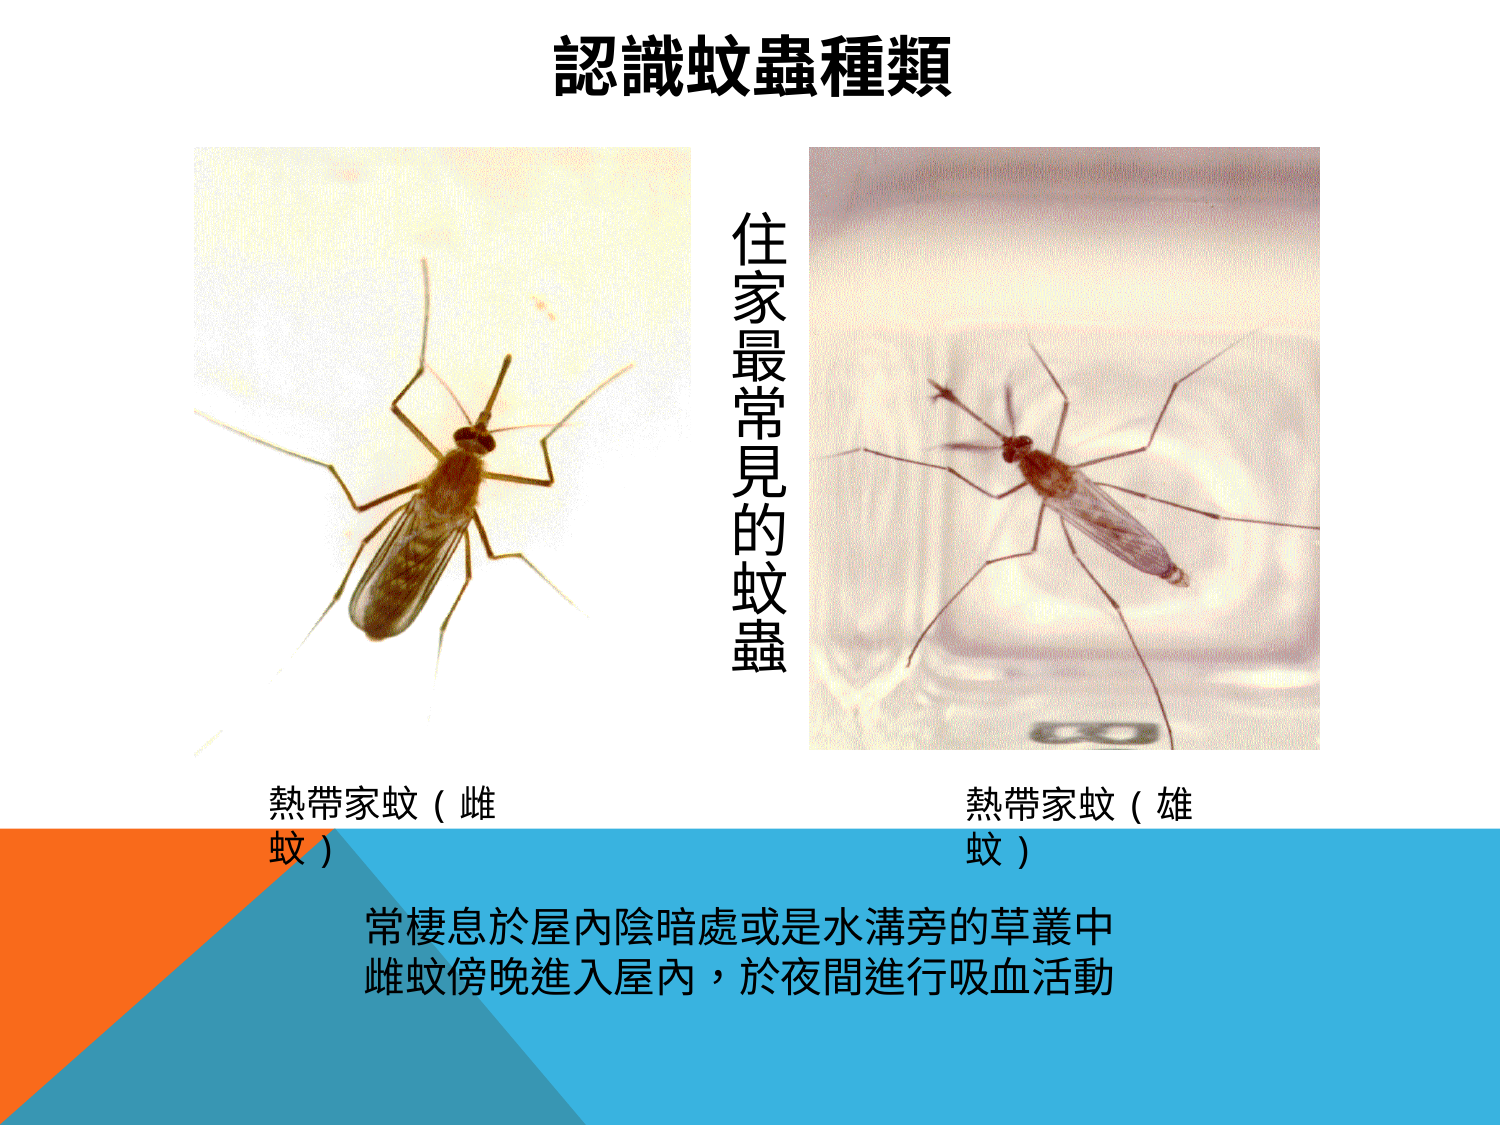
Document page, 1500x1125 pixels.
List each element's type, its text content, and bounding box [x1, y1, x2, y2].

picture [194, 147, 691, 769]
text_box 認識蚊蟲種類 [537, 17, 987, 114]
text_box 熱帶家蚊(雌蚊) [253, 772, 538, 833]
picture [809, 147, 1320, 750]
text_box 常棲息於屋內陰暗處或是水溝旁的草叢中 雌蚊傍晚進入屋內，於夜間進行吸血活動 [348, 893, 1140, 1010]
text_box 熱帶家蚊(雄蚊) [950, 773, 1270, 835]
text_box 住家最常見的蚊蟲 [699, 194, 801, 750]
